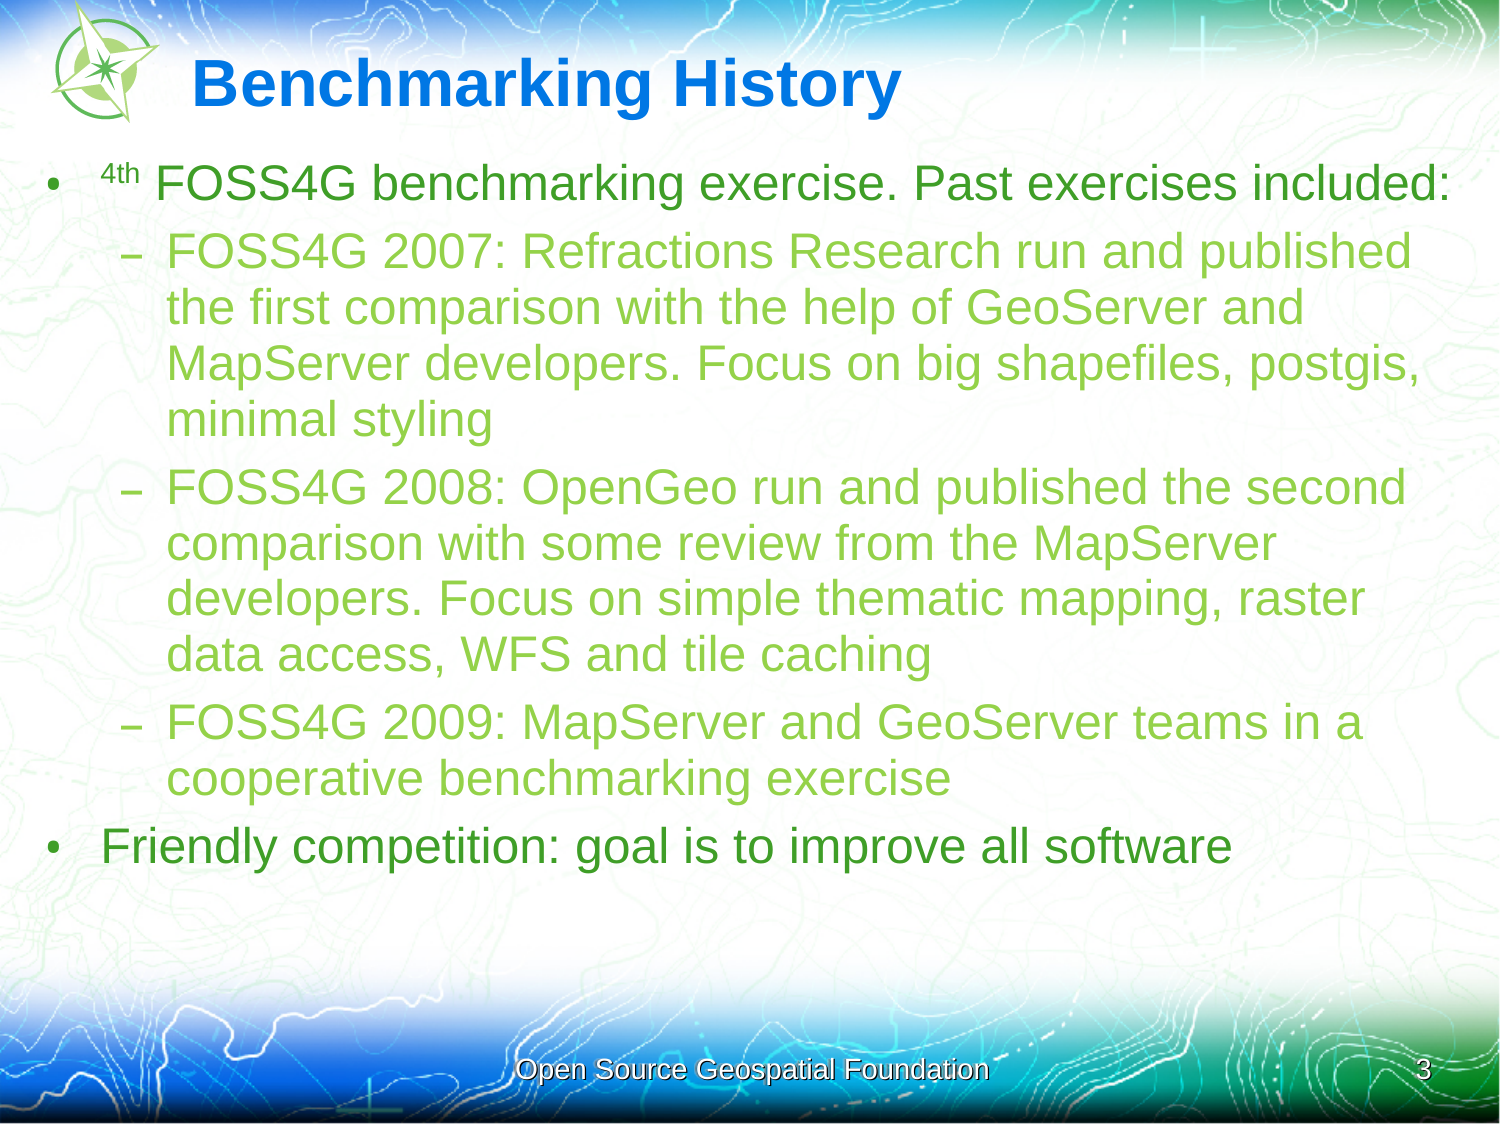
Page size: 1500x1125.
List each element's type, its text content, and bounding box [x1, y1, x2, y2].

picture [0, 0, 1500, 1125]
title Benchmarking History [177, 33, 1477, 134]
list 4th FOSS4G benchmarking exercise. Past exercises included: FOSS4G 2007: Refractions Research run and published the first comparison with the help of GeoServer and MapServer developers. Focus on big shapefiles, postgis, minimal styling FOSS4G 2008: OpenGeo run and published the second comparison with some review from the MapServer developers. Focus on simple thematic mapping, raster data access, WFS and tile caching FOSS4G 2009: MapServer and GeoServer teams in a cooperative benchmarking exercise Friendly competition: goal is to improve all software [29, 147, 1477, 1034]
